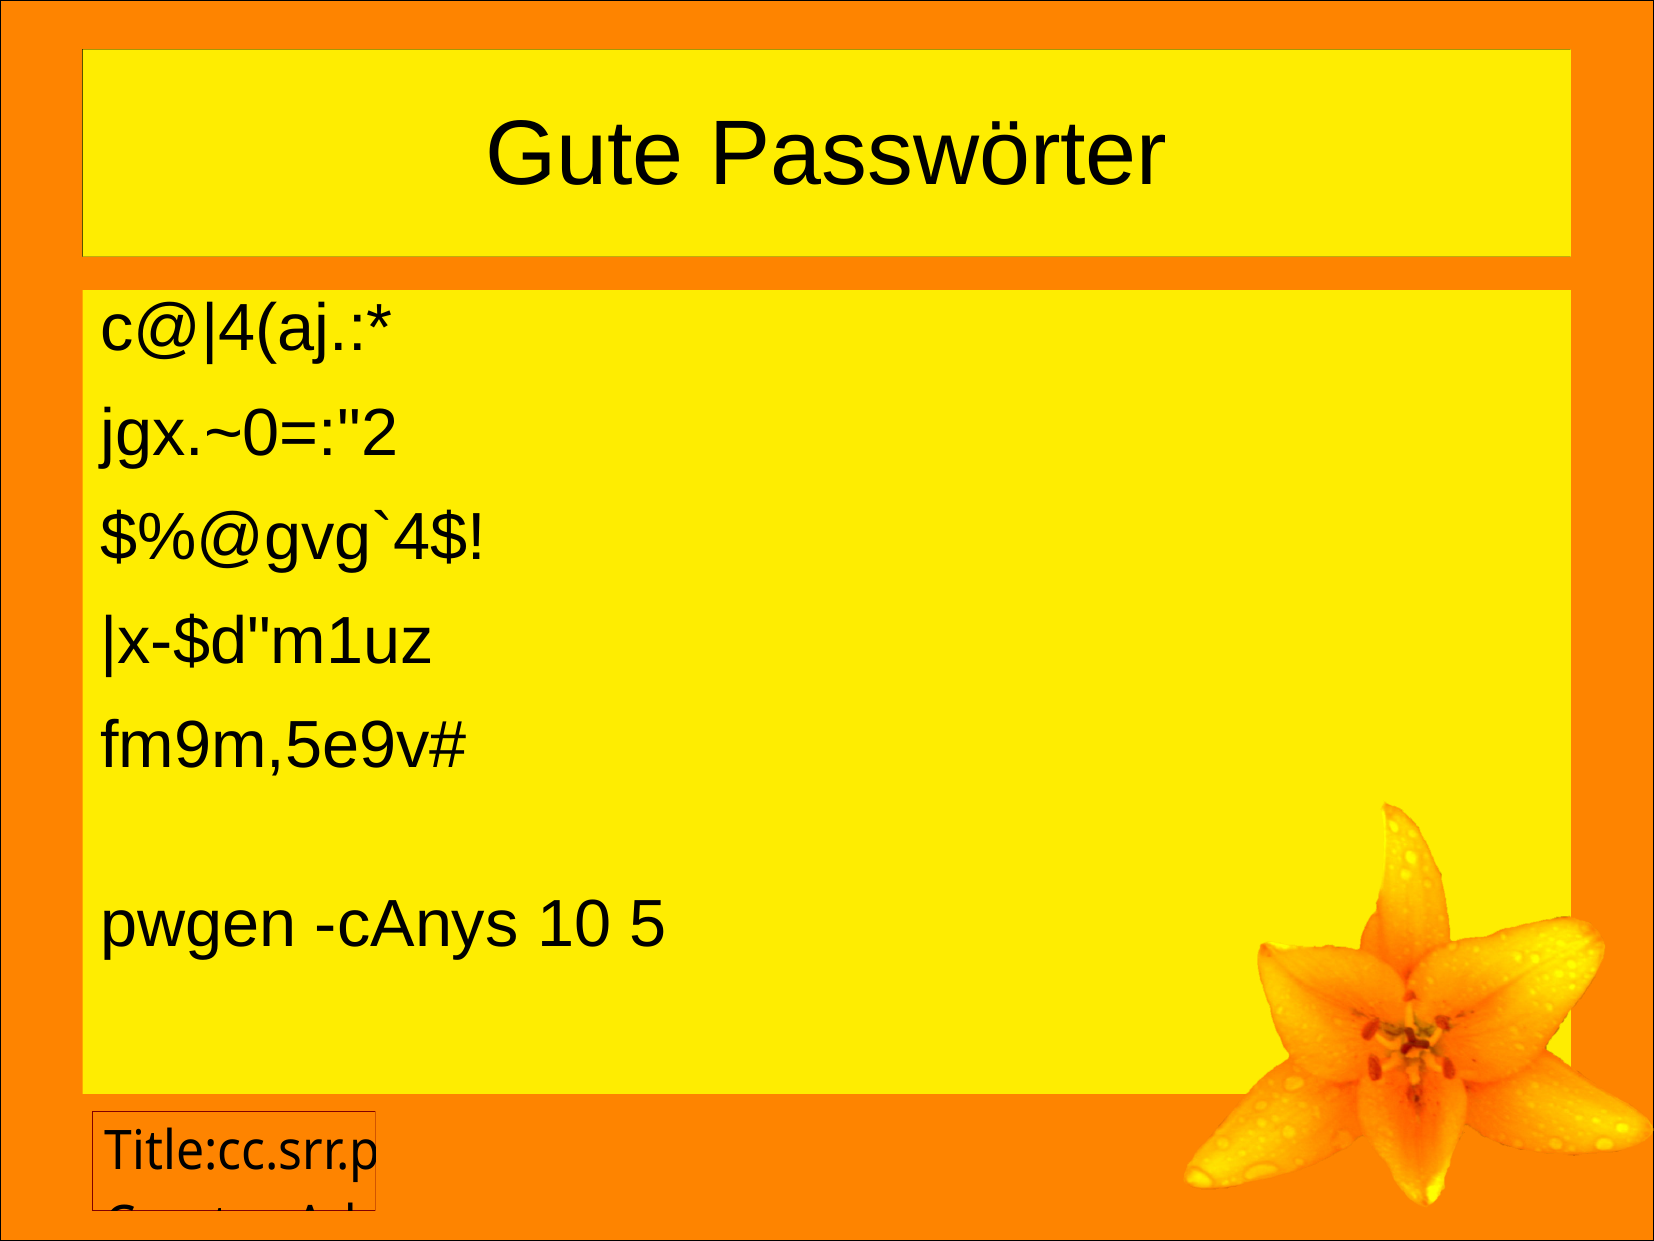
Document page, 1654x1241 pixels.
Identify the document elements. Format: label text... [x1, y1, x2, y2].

picture [1181, 767, 1654, 1241]
title Gute Passwörter [82, 49, 1571, 257]
picture [88, 1108, 376, 1211]
text_box [0, 0, 1654, 1241]
list c@|4(aj.:* jgx.~0=:"2 $%@gvg`4$! |x-$d"m1uz fm9m,5e9v# pwgen -cAnys 10 5 [82, 290, 1571, 1094]
